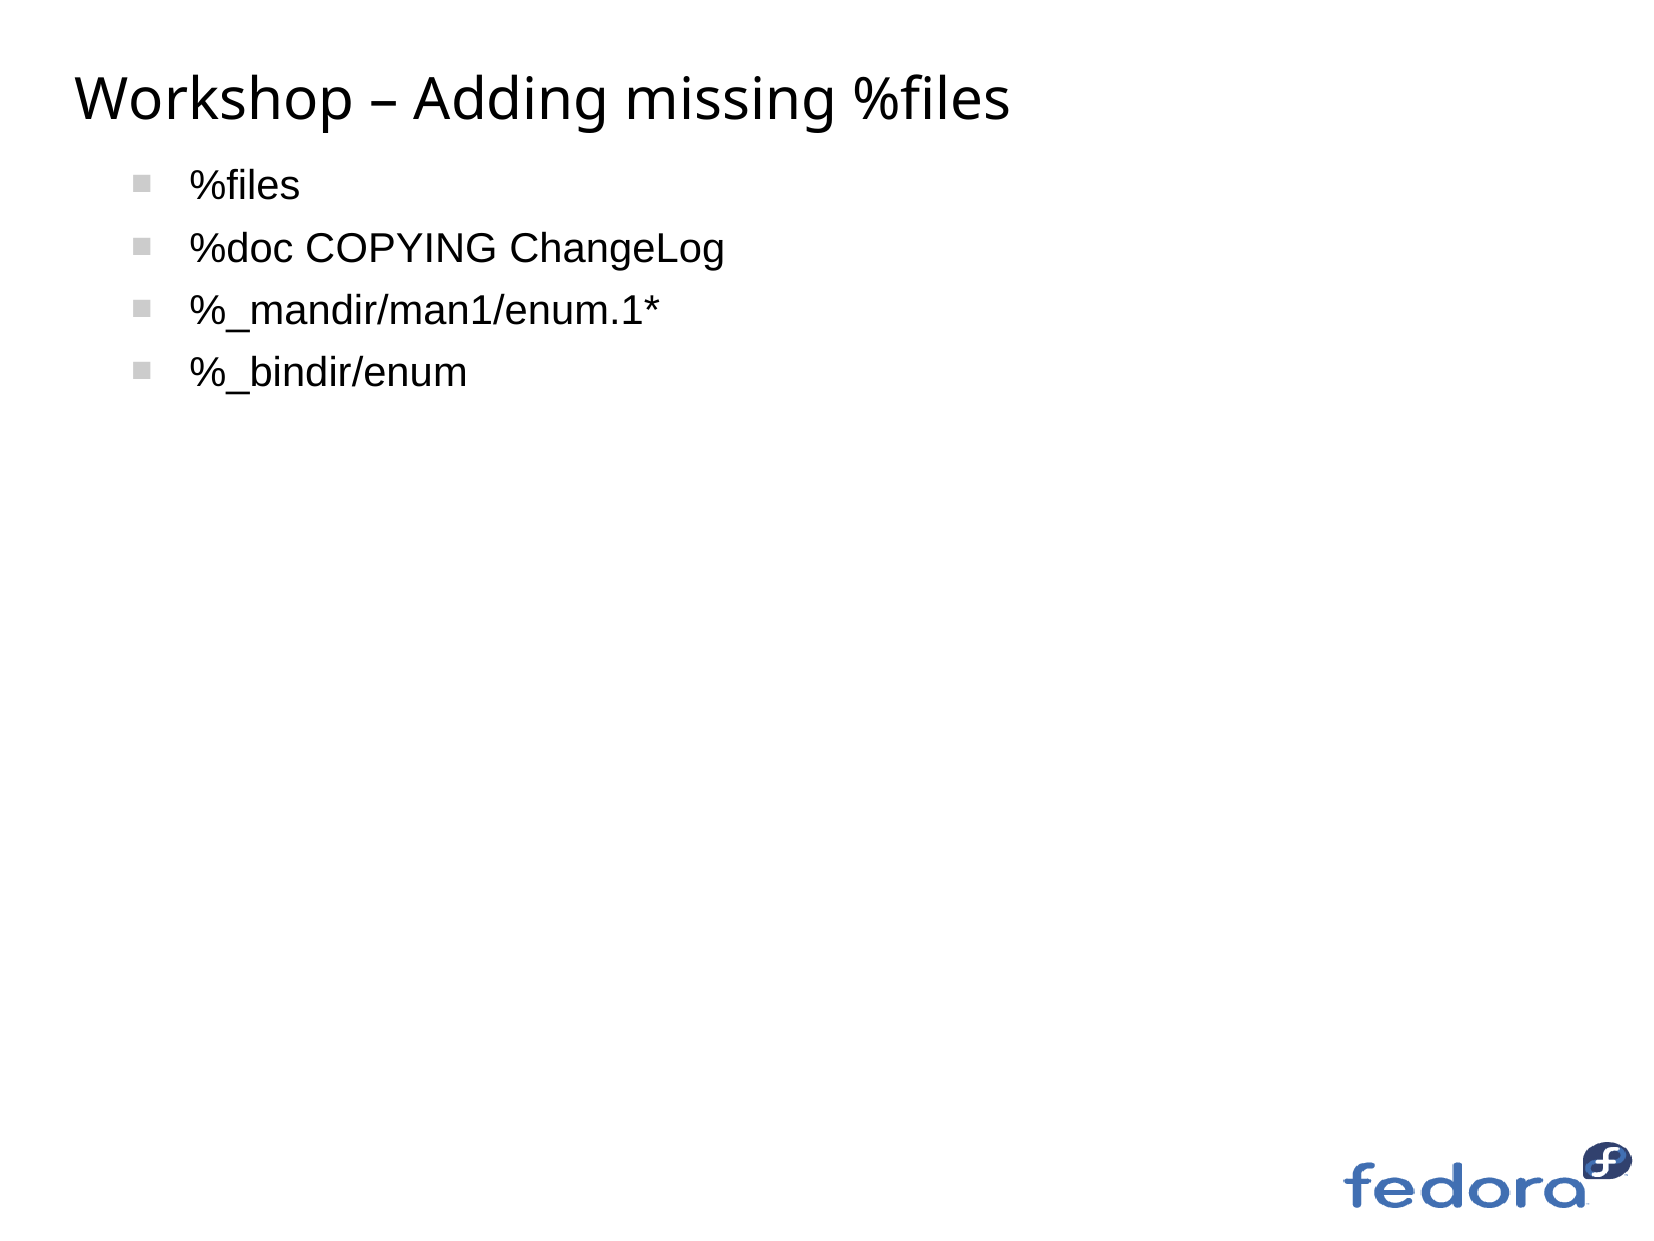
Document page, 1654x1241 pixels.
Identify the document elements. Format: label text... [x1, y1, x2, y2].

picture [1332, 1124, 1651, 1227]
list %files %doc COPYING ChangeLog %_mandir/man1/enum.1* %_bindir/enum [77, 162, 1500, 1071]
title Workshop – Adding missing %files [74, 37, 1506, 156]
